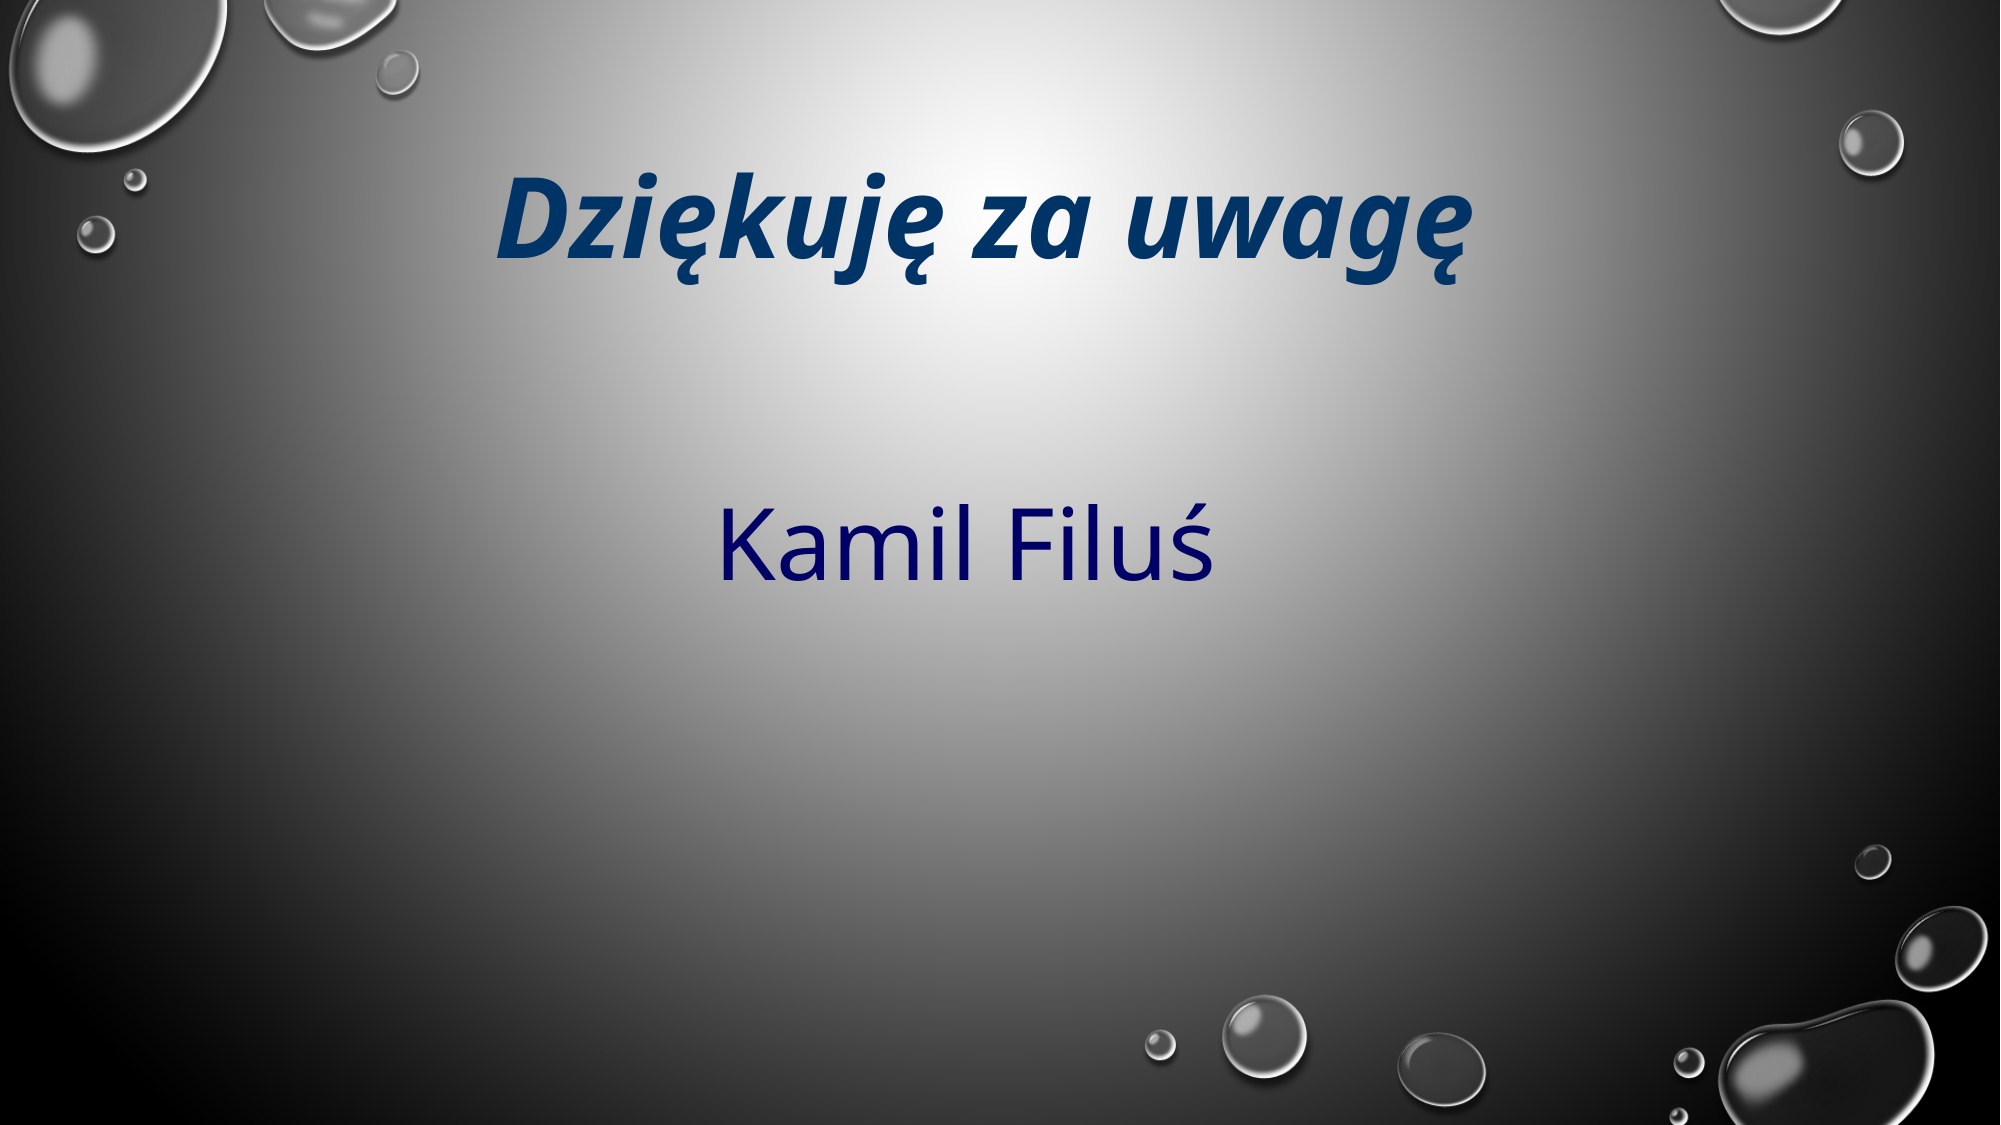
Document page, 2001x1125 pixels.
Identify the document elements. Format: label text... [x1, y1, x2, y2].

list Kamil Filuś [153, 448, 1852, 674]
title Dziękuję za uwagę [68, 153, 1902, 335]
